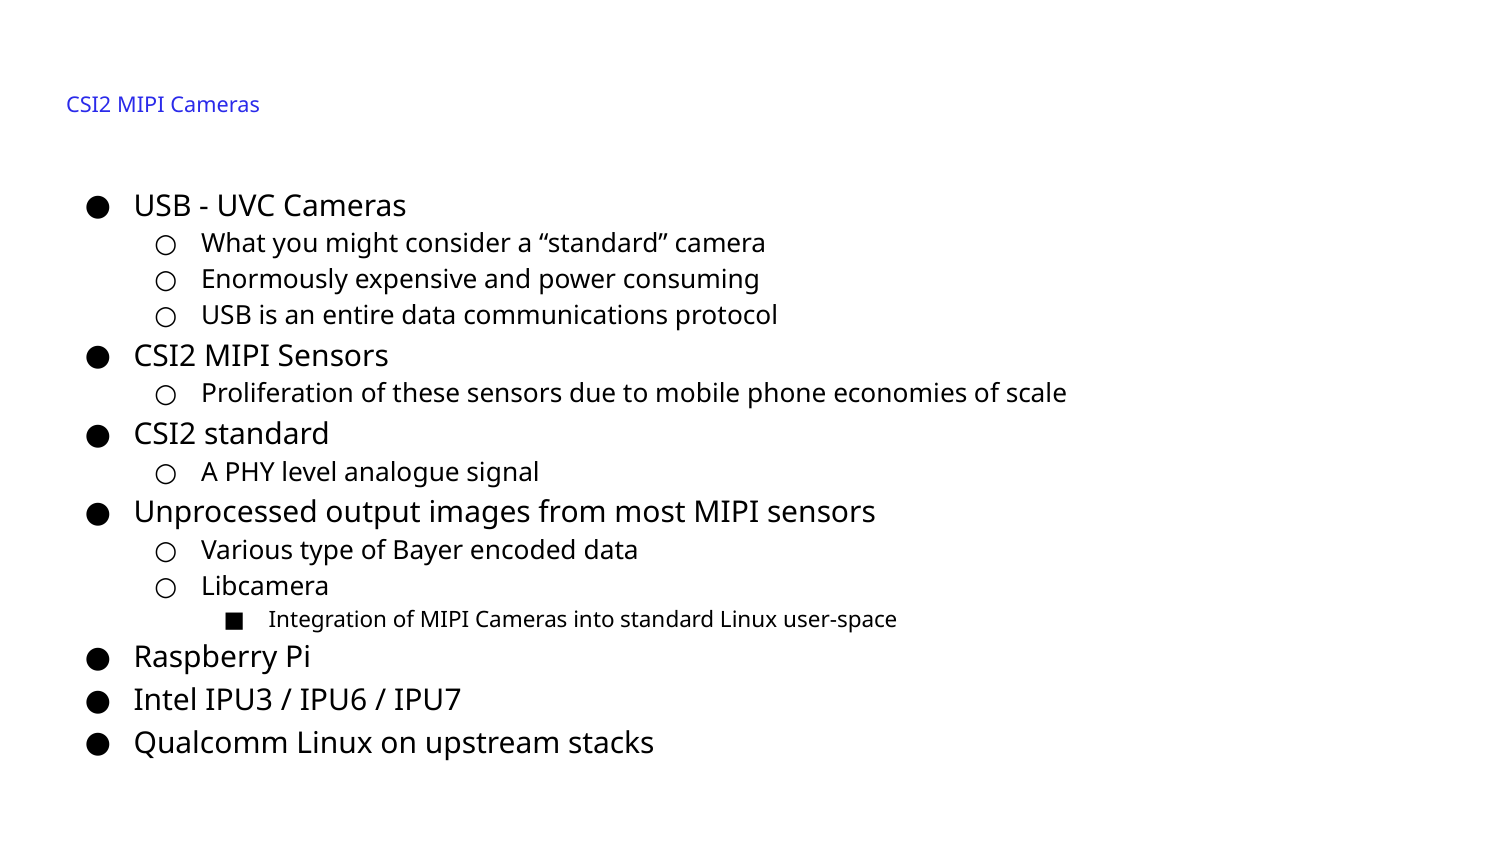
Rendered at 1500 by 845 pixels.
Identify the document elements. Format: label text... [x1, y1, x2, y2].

title CSI2 MIPI Cameras [51, 73, 1449, 167]
list USB - UVC Cameras What you might consider a “standard” camera Enormously expensive and power consuming USB is an entire data communications protocol CSI2 MIPI Sensors Proliferation of these sensors due to mobile phone economies of scale CSI2 standard A PHY level analogue signal Unprocessed output images from most MIPI sensors Various type of Bayer encoded data Libcamera Integration of MIPI Cameras into standard Linux user-space Raspberry Pi Intel IPU3 / IPU6 / IPU7 Qualcomm Linux on upstream stacks [51, 167, 1449, 778]
